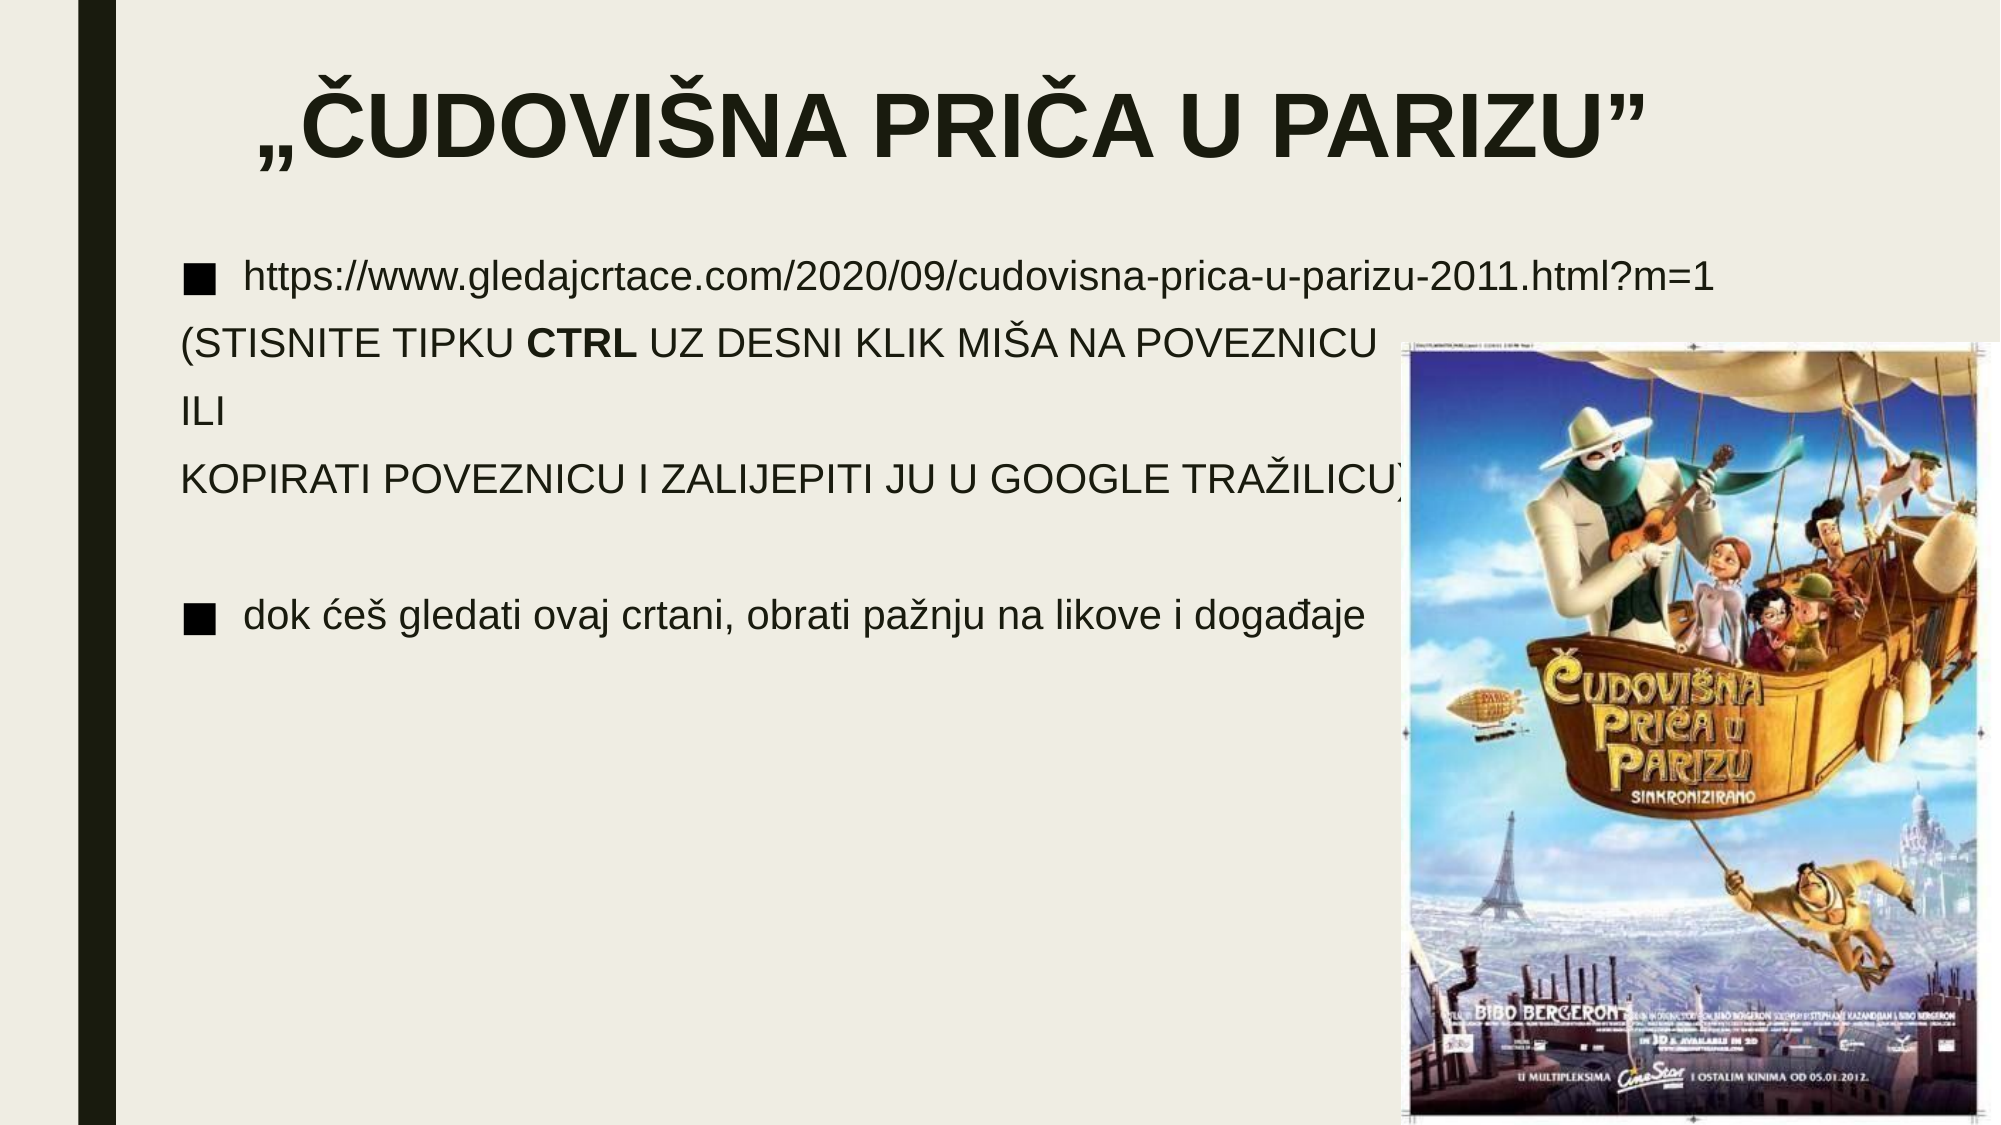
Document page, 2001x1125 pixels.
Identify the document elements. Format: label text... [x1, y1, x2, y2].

list https://www.gledajcrtace.com/2020/09/cudovisna-prica-u-parizu-2011.html?m=1 (STISNITE TIPKU CTRL UZ DESNI KLIK MIŠA NA POVEZNICU ILI KOPIRATI POVEZNICU I ZALIJEPITI JU U GOOGLE TRAŽILICU) dok ćeš gledati ovaj crtani, obrati pažnju na likove i događaje [165, 244, 1741, 833]
title „ČUDOVIŠNA PRIČA U PARIZU” [238, 71, 1814, 293]
picture [1401, 342, 2000, 1125]
